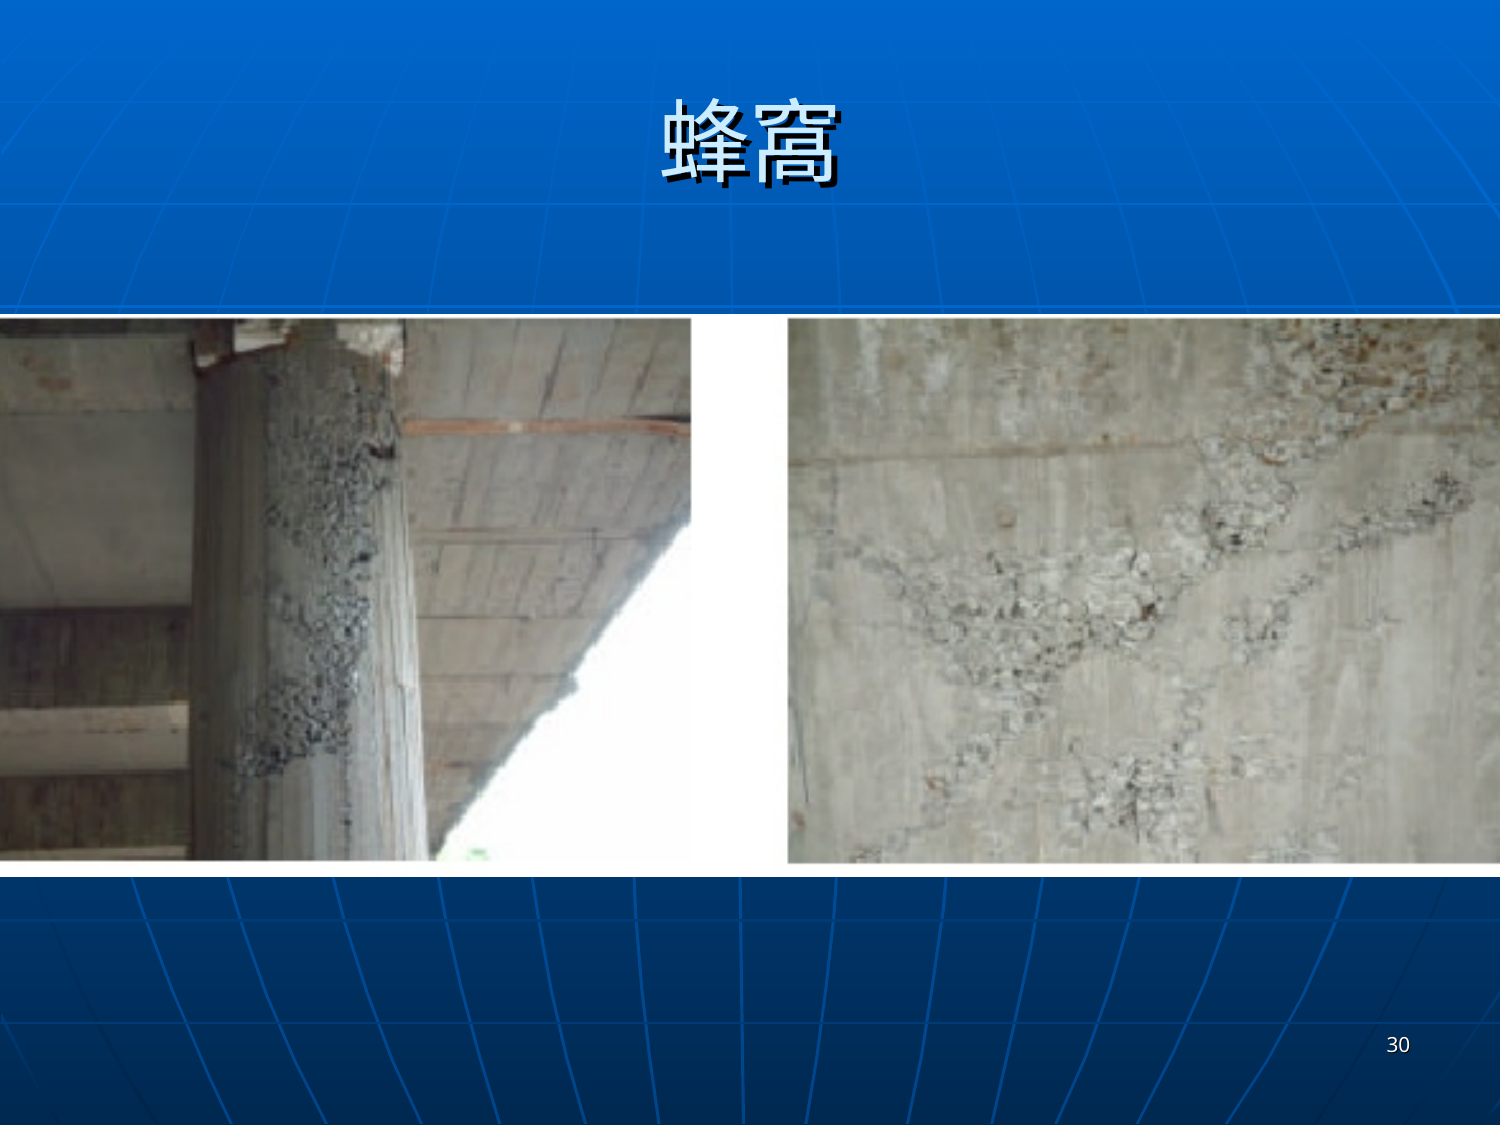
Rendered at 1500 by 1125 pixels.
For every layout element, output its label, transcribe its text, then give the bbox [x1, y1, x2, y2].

text_box <編號> [1074, 1024, 1426, 1100]
title 蜂窩 [75, 45, 1426, 233]
picture [0, 314, 1500, 877]
